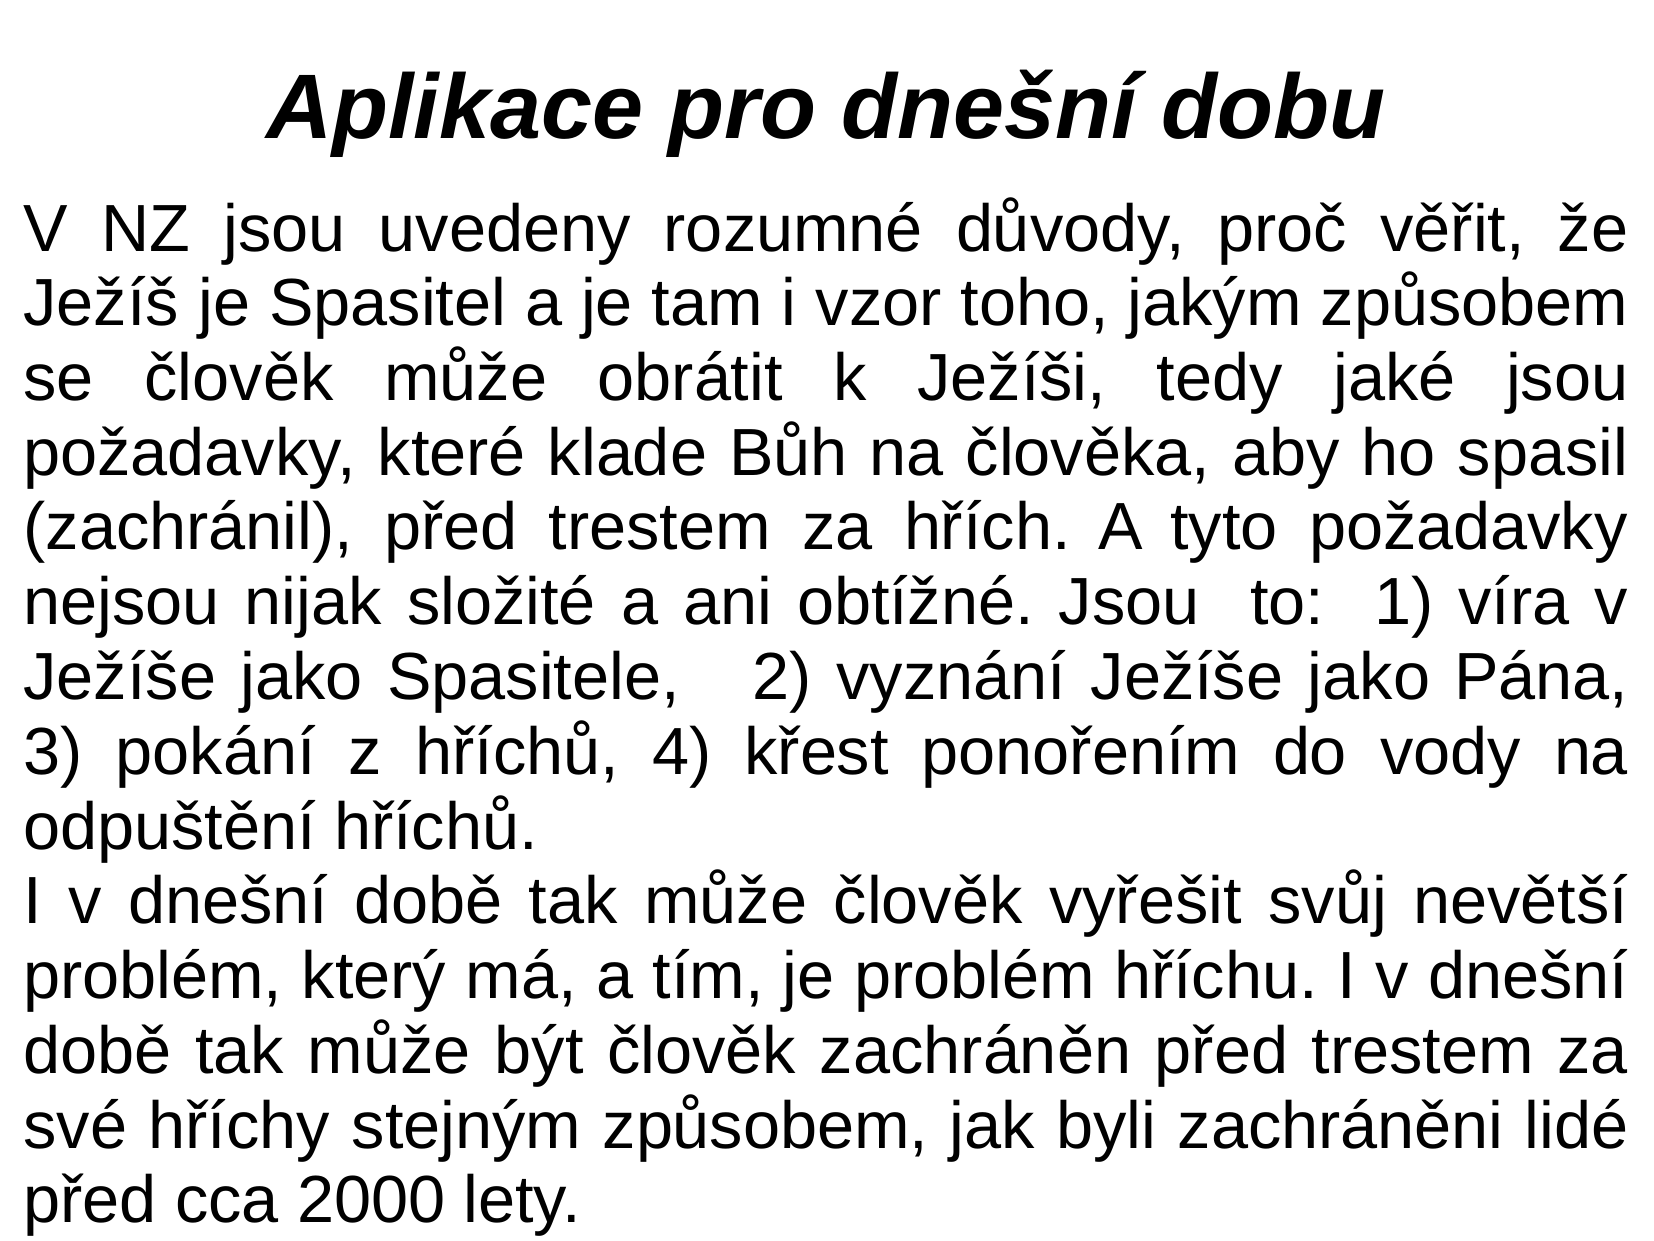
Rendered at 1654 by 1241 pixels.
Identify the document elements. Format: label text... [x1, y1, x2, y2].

subtitle V NZ jsou uvedeny rozumné důvody, proč věřit, že Ježíš je Spasitel a je tam i vzor toho, jakým způsobem se člověk může obrátit k Ježíši, tedy jaké jsou požadavky, které klade Bůh na člověka, aby ho spasil (zachránil), před trestem za hřích. A tyto požadavky nejsou nijak složité a ani obtížné. Jsou to: 1) víra v Ježíše jako Spasitele, 2) vyznání Ježíše jako Pána, 3) pokání z hříchů, 4) křest ponořením do vody na odpuštění hříchů. I v dnešní době tak může člověk vyřešit svůj nevětší problém, který má, a tím, je problém hříchu. I v dnešní době tak může být člověk zachráněn před trestem za své hříchy stejným způsobem, jak byli zachráněni lidé před cca 2000 lety. [23, 0, 1630, 1241]
